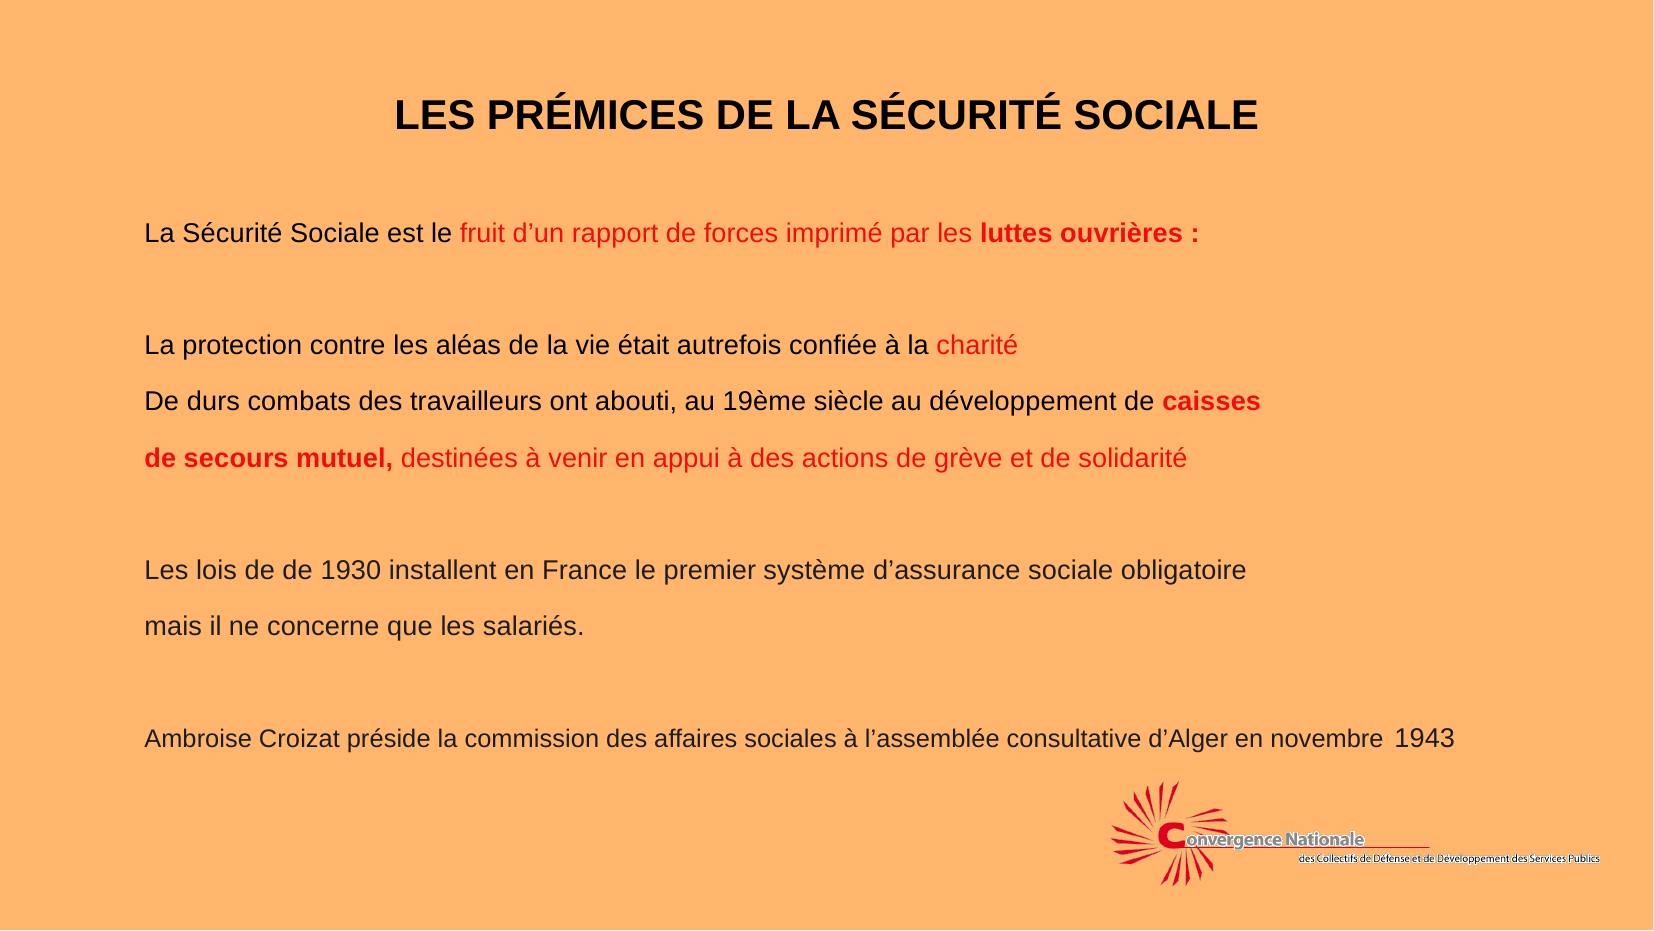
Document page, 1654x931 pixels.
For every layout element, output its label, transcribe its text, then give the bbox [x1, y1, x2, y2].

title LES PRÉMICES DE LA SÉCURITÉ SOCIALE [82, 37, 1571, 193]
picture [1110, 781, 1600, 886]
list La Sécurité Sociale est le fruit d’un rapport de forces imprimé par les luttes ouvrières : La protection contre les aléas de la vie était autrefois confiée à la charité De durs combats des travailleurs ont abouti, au 19ème siècle au développement de caisses de secours mutuel, destinées à venir en appui à des actions de grève et de solidarité Les lois de de 1930 installent en France le premier système d’assurance sociale obligatoire mais il ne concerne que les salariés. Ambroise Croizat préside la commission des affaires sociales à l’assemblée consultative d’Alger en novembre 1943 [82, 217, 1571, 758]
